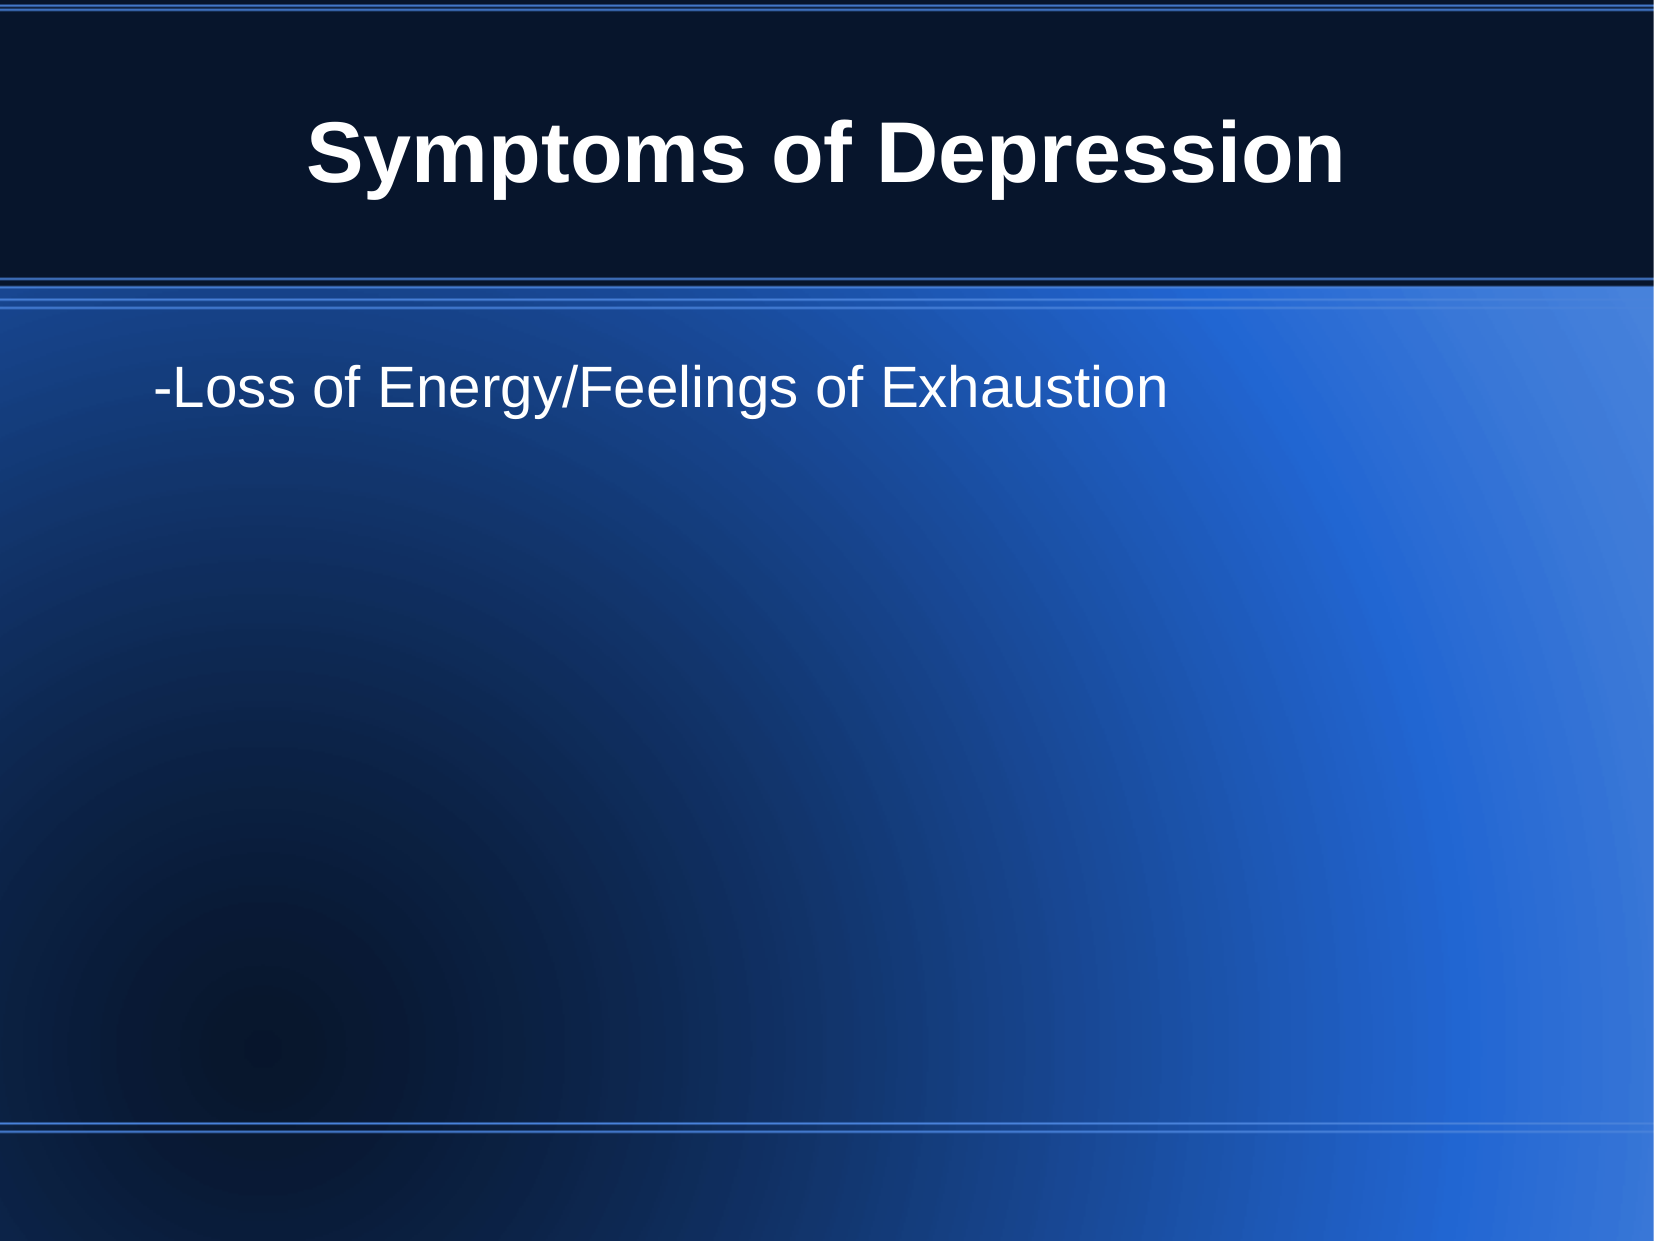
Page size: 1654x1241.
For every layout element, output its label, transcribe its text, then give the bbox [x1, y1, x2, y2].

list -Loss of Energy/Feelings of Exhaustion [82, 355, 1571, 1058]
picture [0, 0, 1654, 1241]
title Symptoms of Depression [82, 49, 1571, 257]
